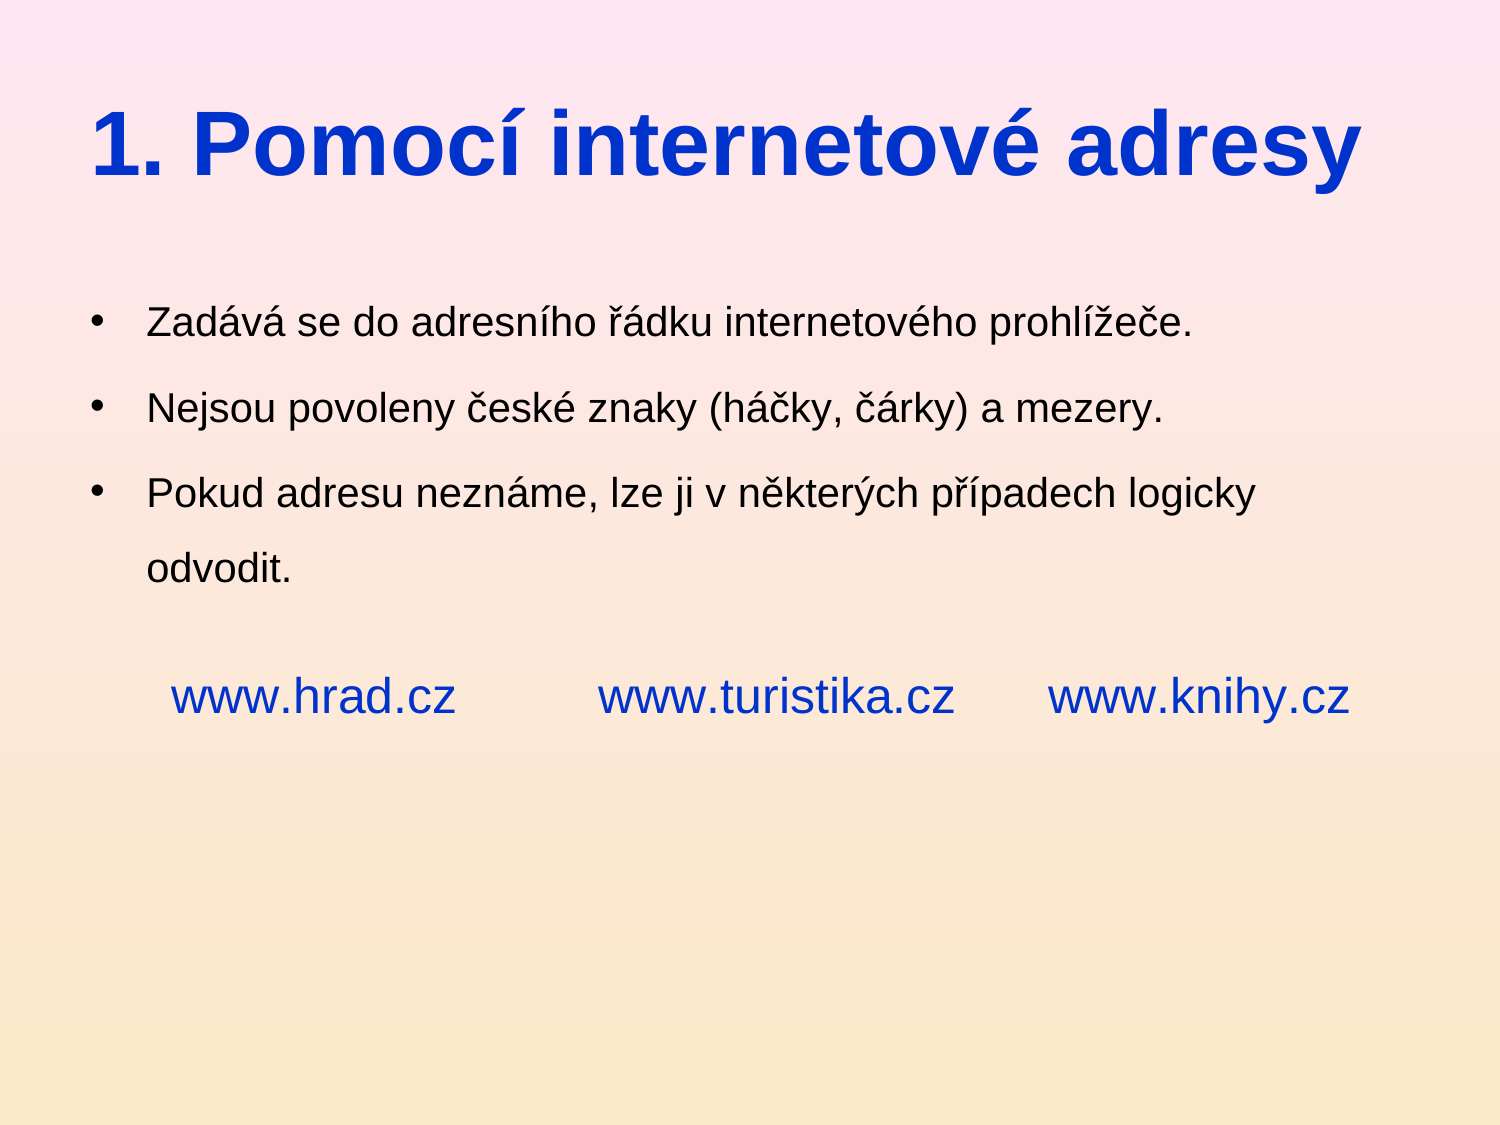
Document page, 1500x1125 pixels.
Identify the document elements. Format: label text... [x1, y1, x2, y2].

list Zadává se do adresního řádku internetového prohlížeče. Nejsou povoleny české znaky (háčky, čárky) a mezery. Pokud adresu neznáme, lze ji v některých případech logicky odvodit. www.hrad.cz www.turistika.cz www.knihy.cz [75, 262, 1426, 1006]
title 1. Pomocí internetové adresy [75, 45, 1426, 233]
